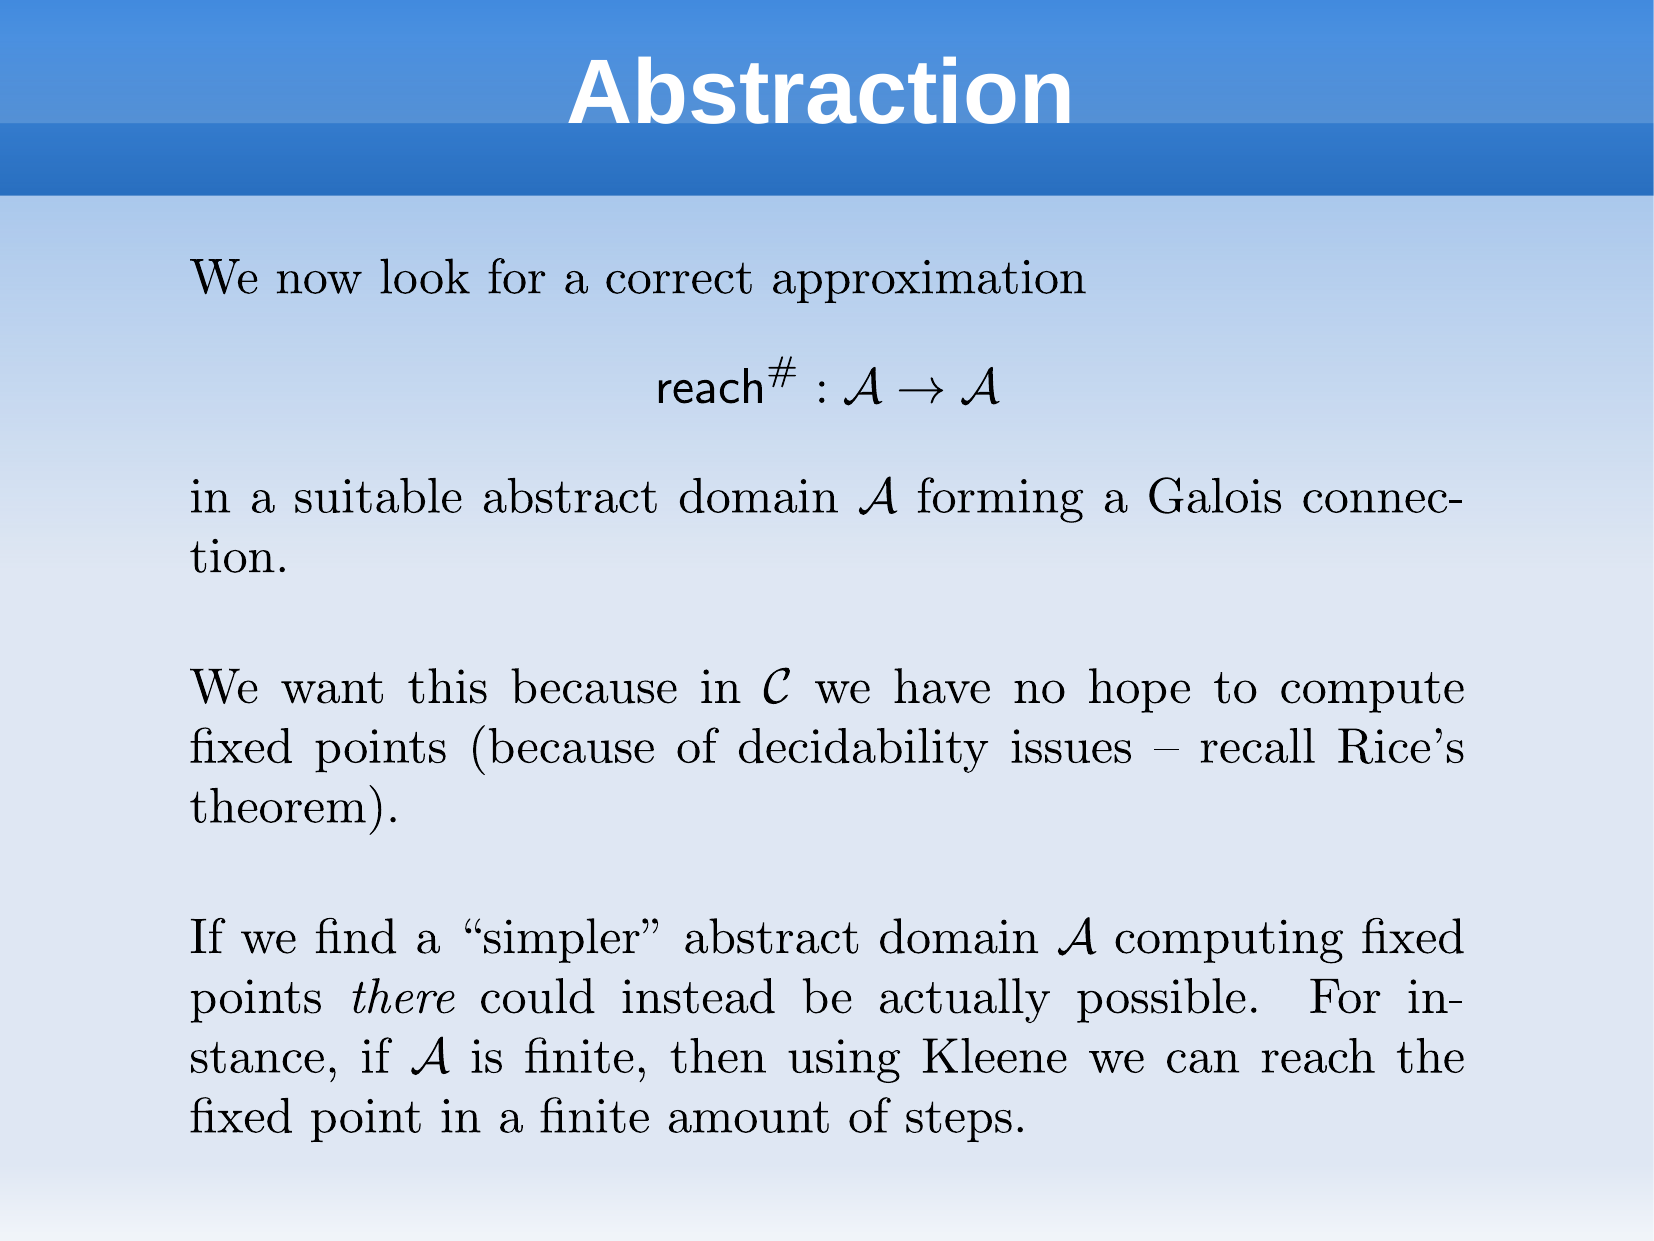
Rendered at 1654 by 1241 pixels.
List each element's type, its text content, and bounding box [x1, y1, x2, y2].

text_box [189, 258, 1466, 1143]
picture [0, 0, 1654, 1241]
title Abstraction [76, 0, 1565, 196]
